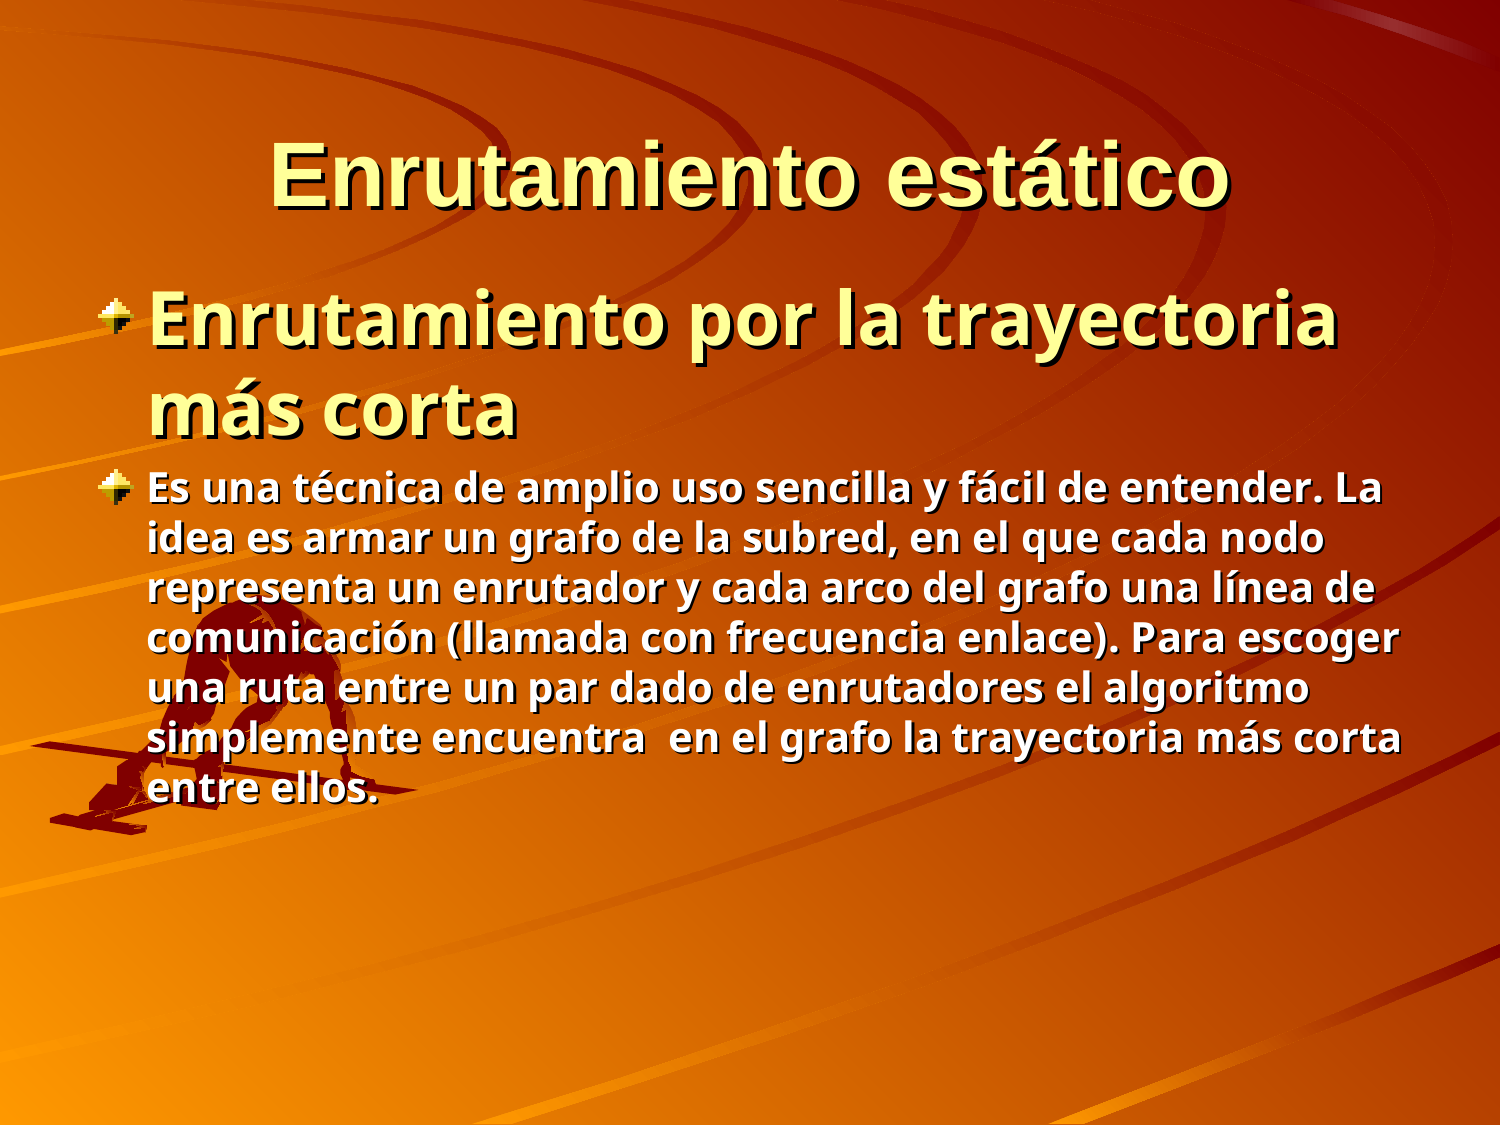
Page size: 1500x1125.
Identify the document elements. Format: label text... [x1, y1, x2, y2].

list Enrutamiento por la trayectoria más corta Es una técnica de amplio uso sencilla y fácil de entender. La idea es armar un grafo de la subred, en el que cada nodo representa un enrutador y cada arco del grafo una línea de comunicación (llamada con frecuencia enlace). Para escoger una ruta entre un par dado de enrutadores el algoritmo simplemente encuentra en el grafo la trayectoria más corta entre ellos. [75, 262, 1426, 1006]
title Enrutamiento estático [75, 25, 1426, 233]
